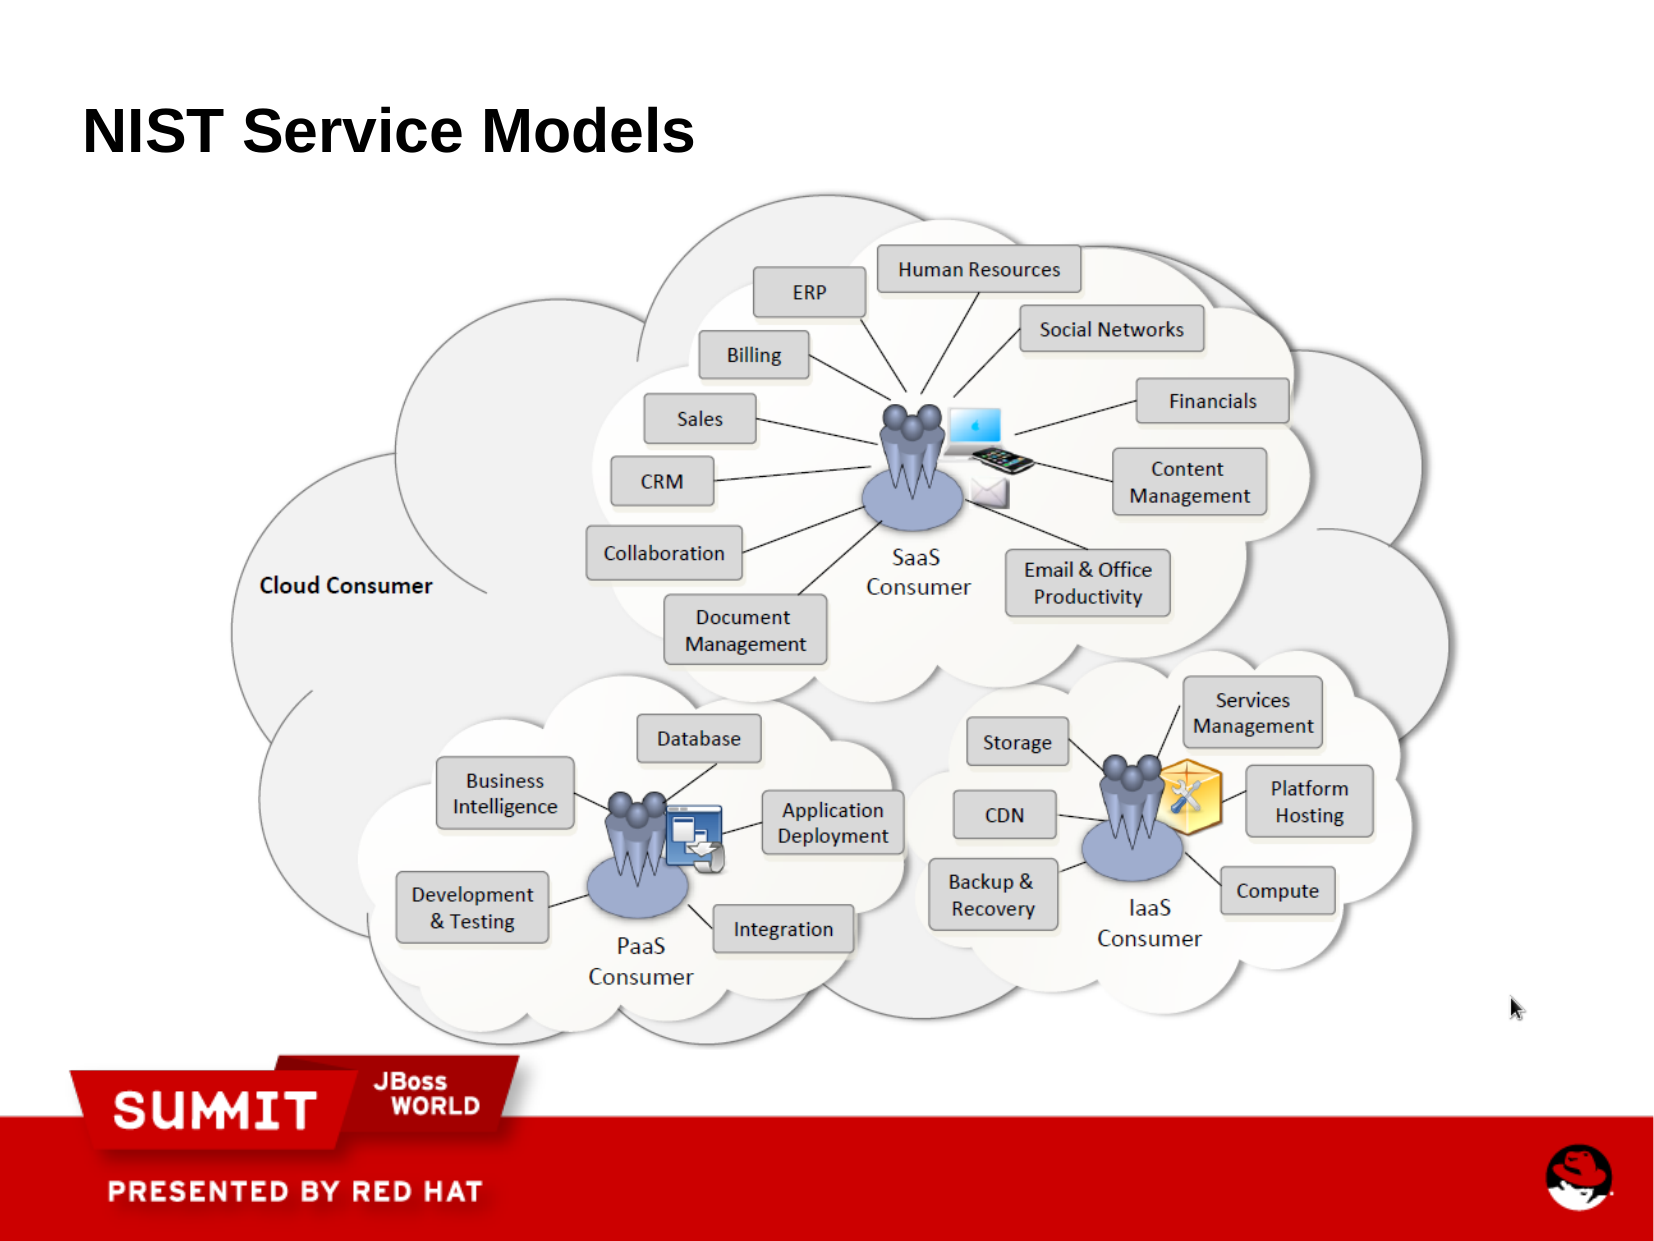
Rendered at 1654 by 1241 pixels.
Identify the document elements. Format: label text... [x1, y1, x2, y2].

title NIST Service Models [82, 37, 1571, 226]
picture [0, 187, 1654, 1241]
